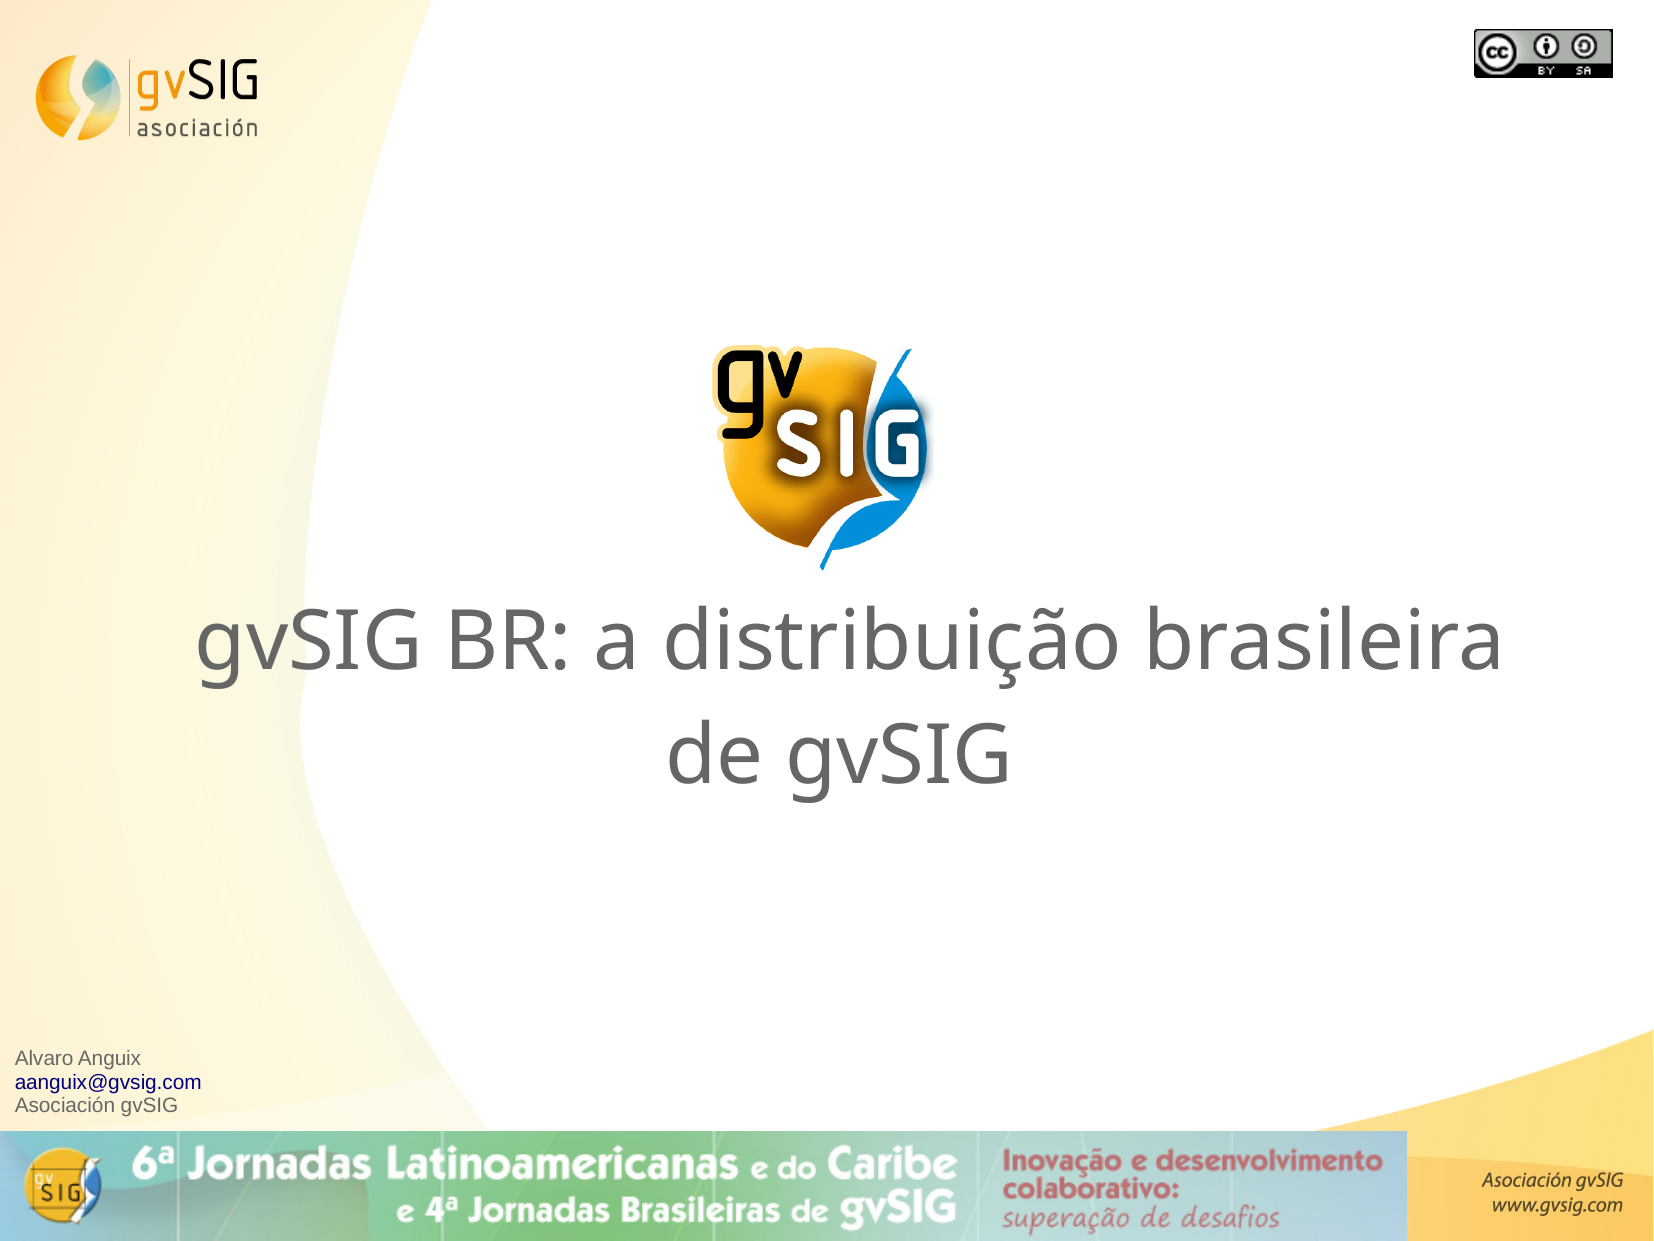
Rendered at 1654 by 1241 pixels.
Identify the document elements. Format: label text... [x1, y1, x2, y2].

picture [0, 0, 1654, 1241]
text_box Alvaro Anguix aanguix@gvsig.com Asociación gvSIG [0, 1039, 355, 1126]
title gvSIG BR: a distribuição brasileira de gvSIG [135, 590, 1566, 798]
